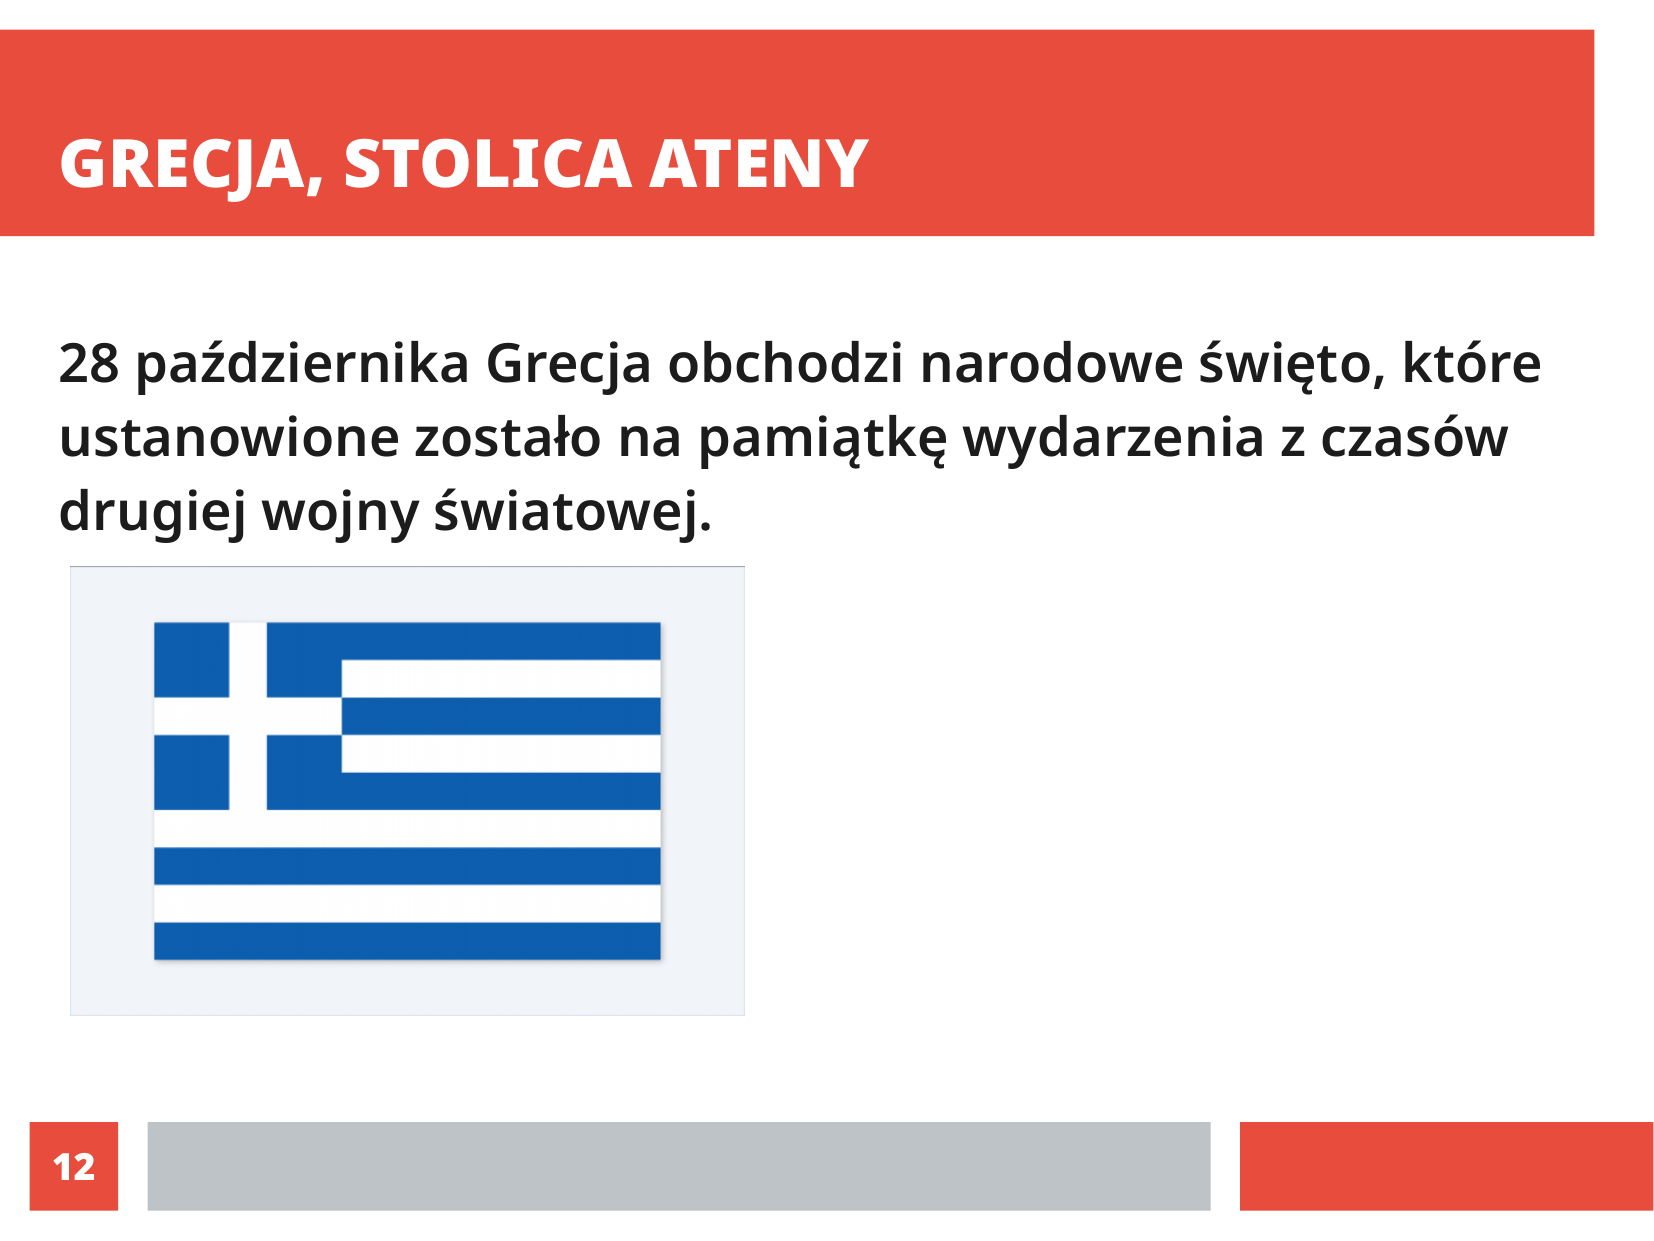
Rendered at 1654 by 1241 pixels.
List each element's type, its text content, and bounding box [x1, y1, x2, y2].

picture [70, 566, 745, 1016]
title GRECJA, STOLICA ATENY [59, 59, 1595, 207]
list 28 października Grecja obchodzi narodowe święto, które ustanowione zostało na pamiątkę wydarzenia z czasów drugiej wojny światowej. [59, 324, 1565, 1093]
